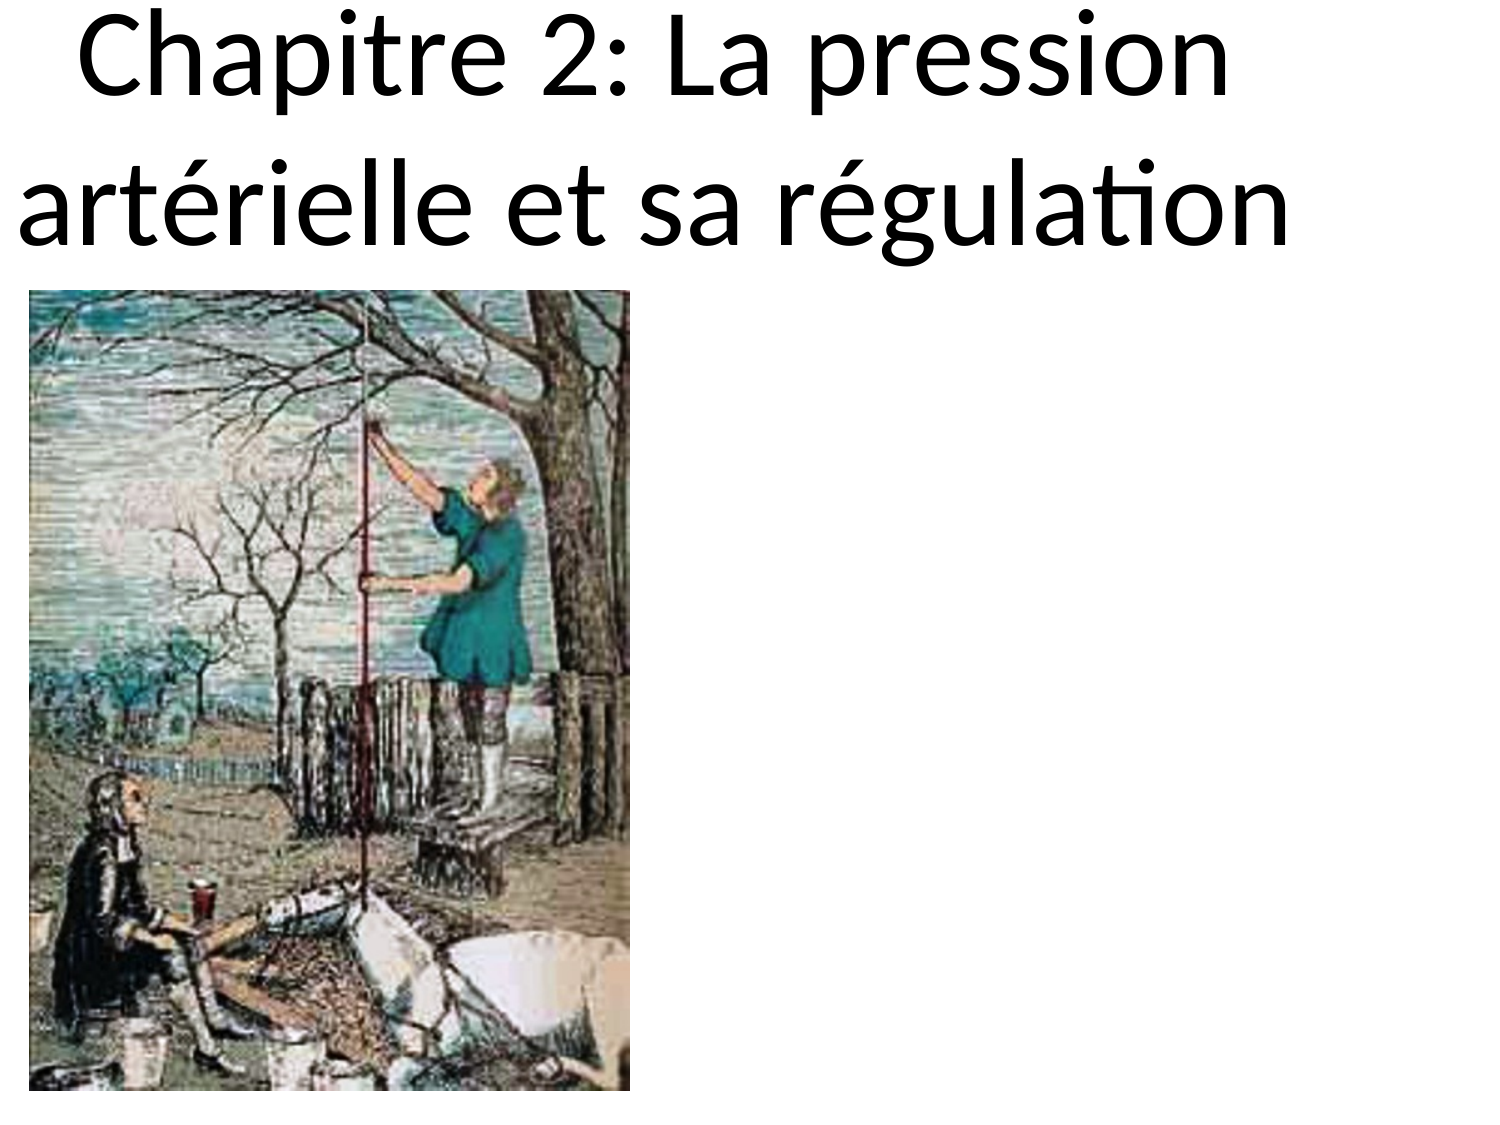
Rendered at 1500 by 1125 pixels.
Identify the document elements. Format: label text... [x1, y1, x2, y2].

picture [29, 290, 630, 1091]
title Chapitre 2: La pression artérielle et sa régulation [0, 0, 1424, 242]
